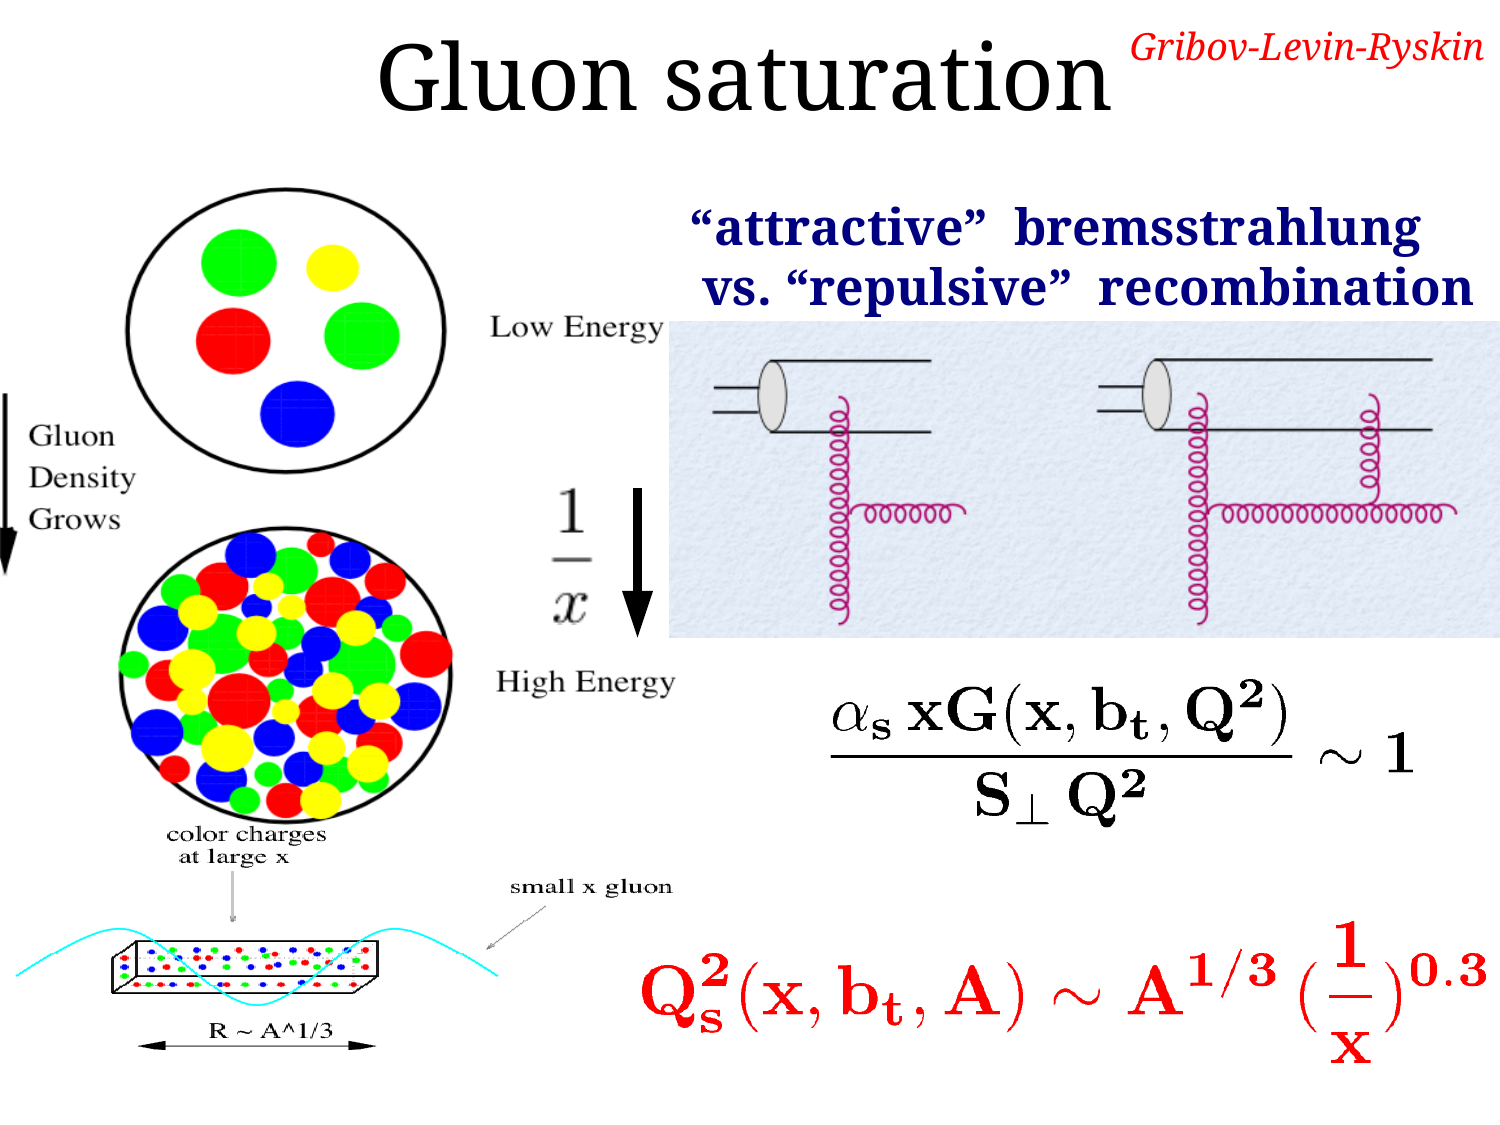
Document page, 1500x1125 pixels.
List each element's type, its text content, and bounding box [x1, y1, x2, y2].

text_box Gribov-Levin-Ryskin [1114, 15, 1500, 76]
text_box “attractive” bremsstrahlung vs. “repulsive” recombination [675, 187, 1500, 321]
picture [0, 187, 1500, 1067]
title Gluon saturation [69, 0, 1420, 150]
picture [825, 674, 1425, 831]
